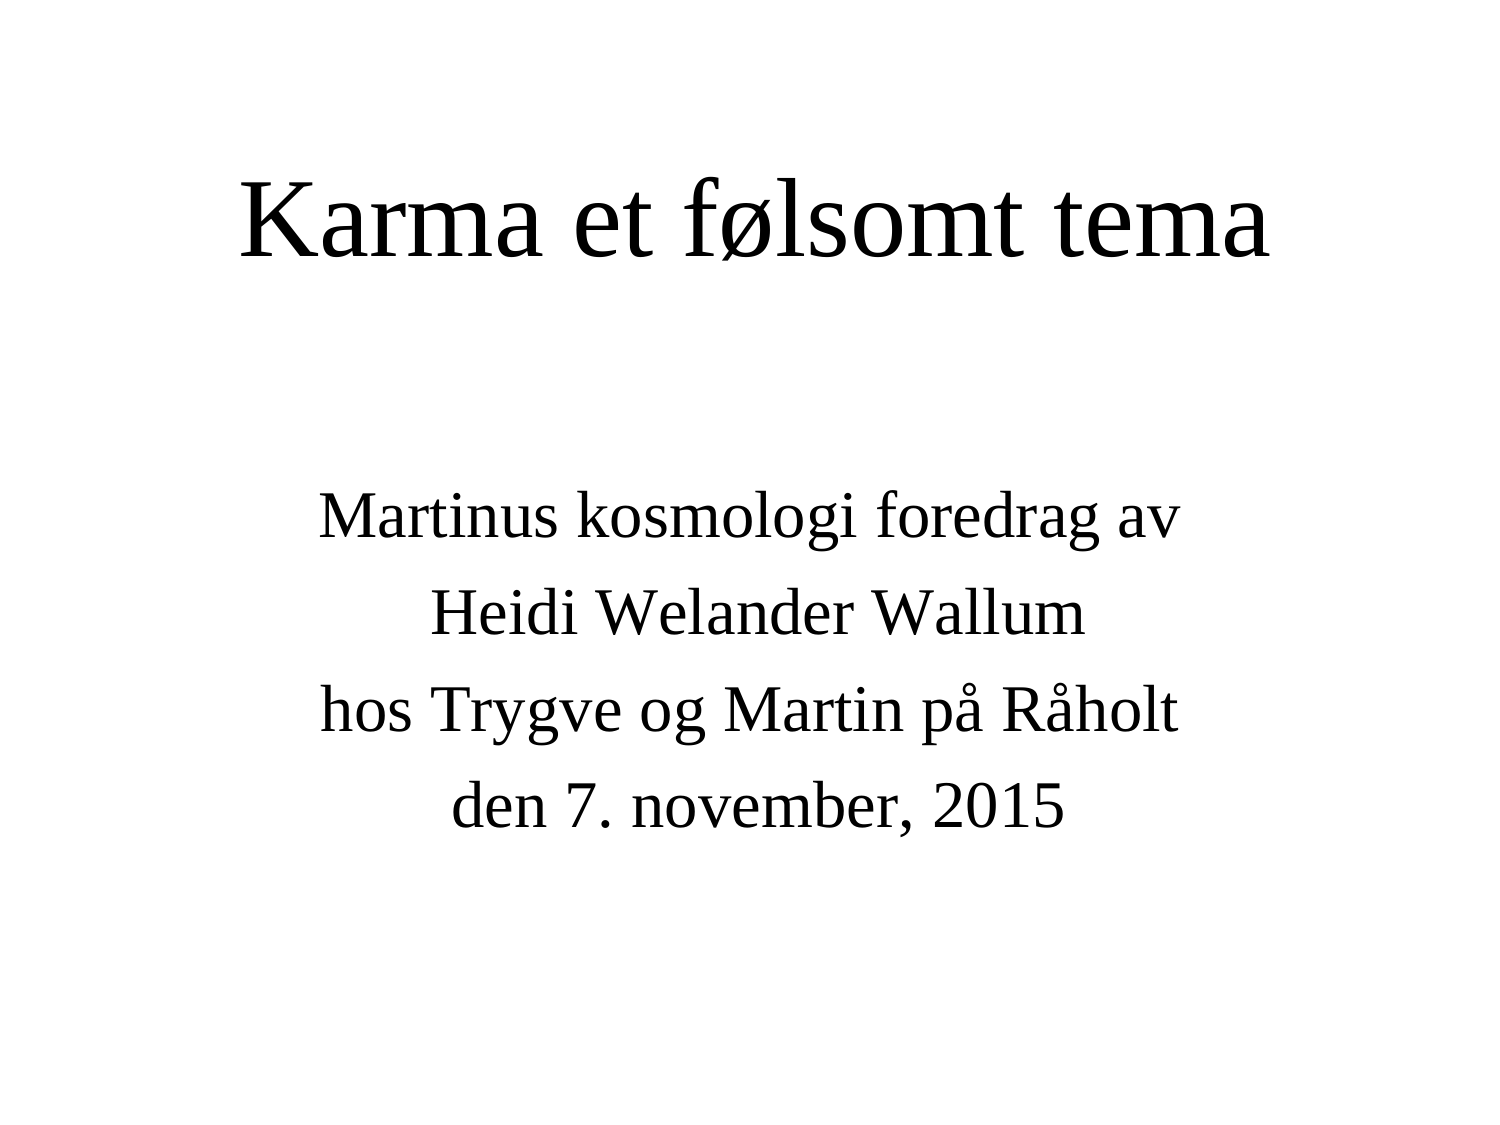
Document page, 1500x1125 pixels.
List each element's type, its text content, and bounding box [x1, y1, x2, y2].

subtitle Martinus kosmologi foredrag av Heidi Welander Wallum hos Trygve og Martin på Råholt den 7. november, 2015 [224, 471, 1288, 841]
title Karma et følsomt tema [118, 106, 1394, 318]
